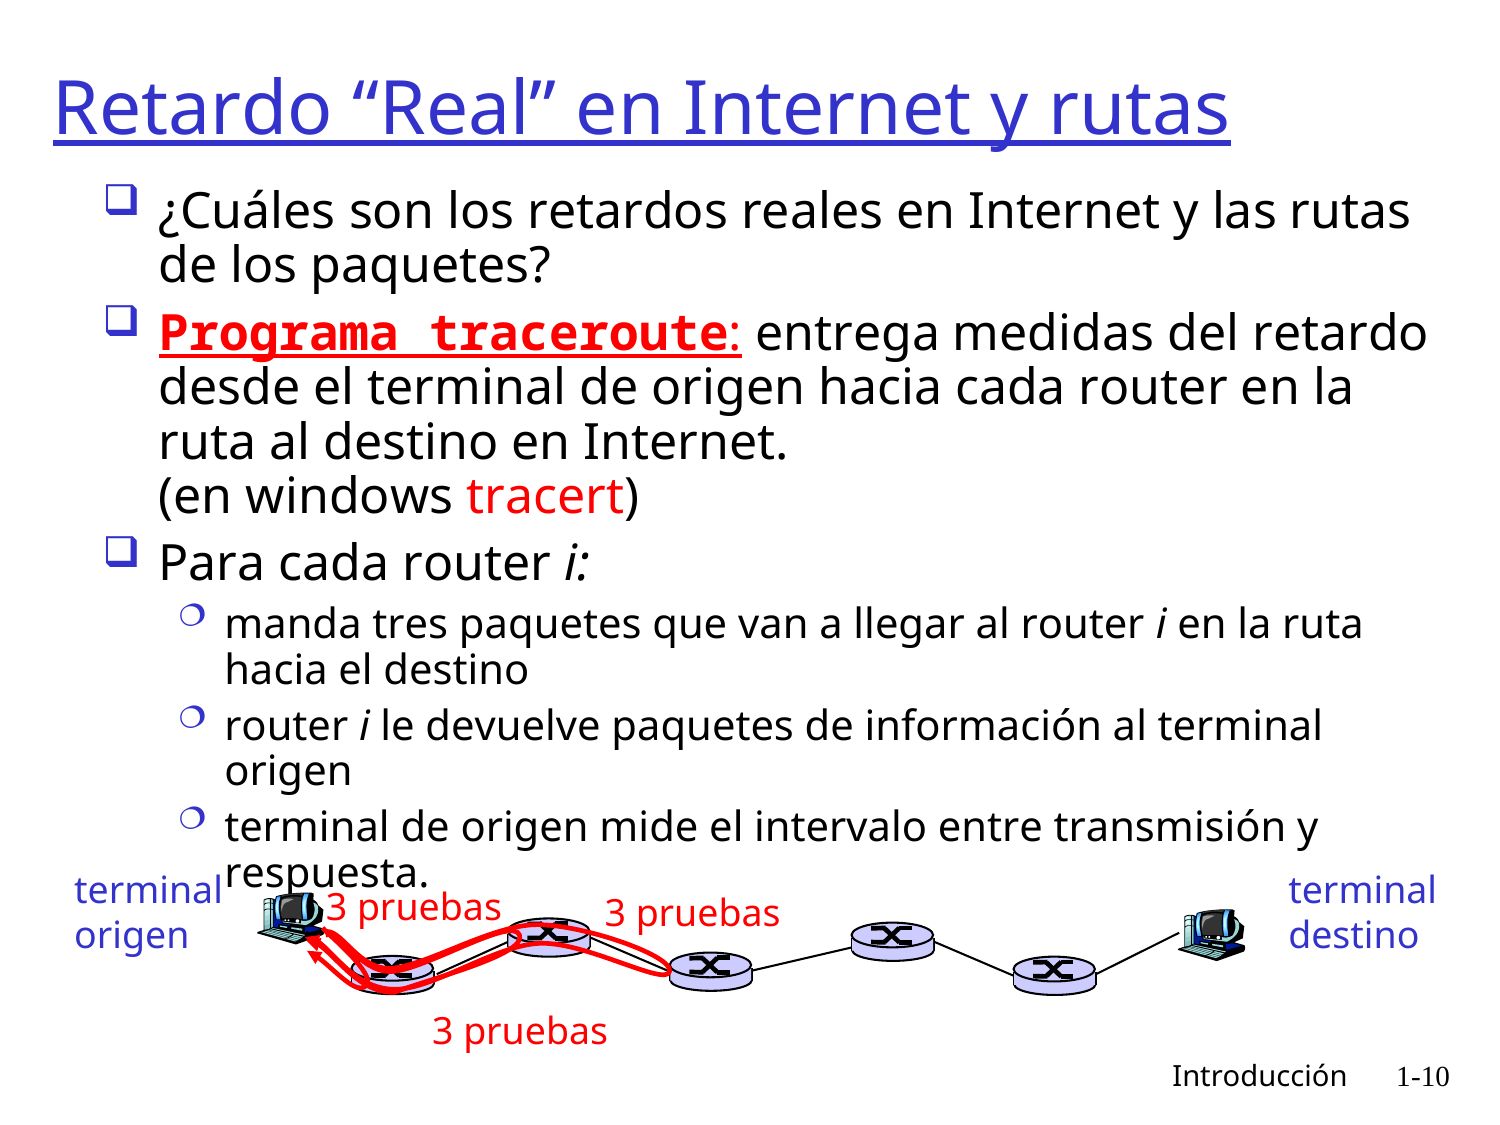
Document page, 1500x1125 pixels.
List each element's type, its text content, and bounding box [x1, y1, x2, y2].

list ¿Cuáles son los retardos reales en Internet y las rutas de los paquetes? Programa traceroute: entrega medidas del retardo desde el terminal de origen hacia cada router en la ruta al destino en Internet. (en windows tracert) Para cada router i: manda tres paquetes que van a llegar al router i en la ruta hacia el destino router i le devuelve paquetes de información al terminal origen terminal de origen mide el intervalo entre transmisión y respuesta. [87, 177, 1463, 845]
chart [1177, 908, 1247, 962]
text_box 3 pruebas [417, 999, 624, 1061]
title Retardo “Real” en Internet y rutas [37, 16, 1463, 196]
text_box [1013, 956, 1096, 995]
text_box 3 pruebas [589, 881, 796, 942]
chart [257, 892, 310, 945]
text_box [397, 983, 434, 995]
text_box terminal destino [1273, 858, 1453, 965]
text_box [517, 918, 589, 929]
chart [320, 936, 326, 944]
text_box [519, 927, 543, 943]
text_box Introducción [887, 1050, 1362, 1125]
text_box [363, 989, 380, 994]
text_box [543, 936, 555, 941]
text_box [352, 979, 360, 985]
text_box [368, 955, 419, 964]
text_box terminal origen [59, 858, 239, 965]
text_box [351, 964, 363, 977]
text_box [513, 946, 581, 957]
text_box [851, 922, 934, 961]
text_box [553, 929, 590, 949]
text_box 1-19 [1362, 1050, 1466, 1125]
text_box [363, 963, 434, 986]
text_box [670, 952, 752, 991]
text_box [508, 936, 517, 946]
text_box 3 pruebas [310, 875, 517, 936]
